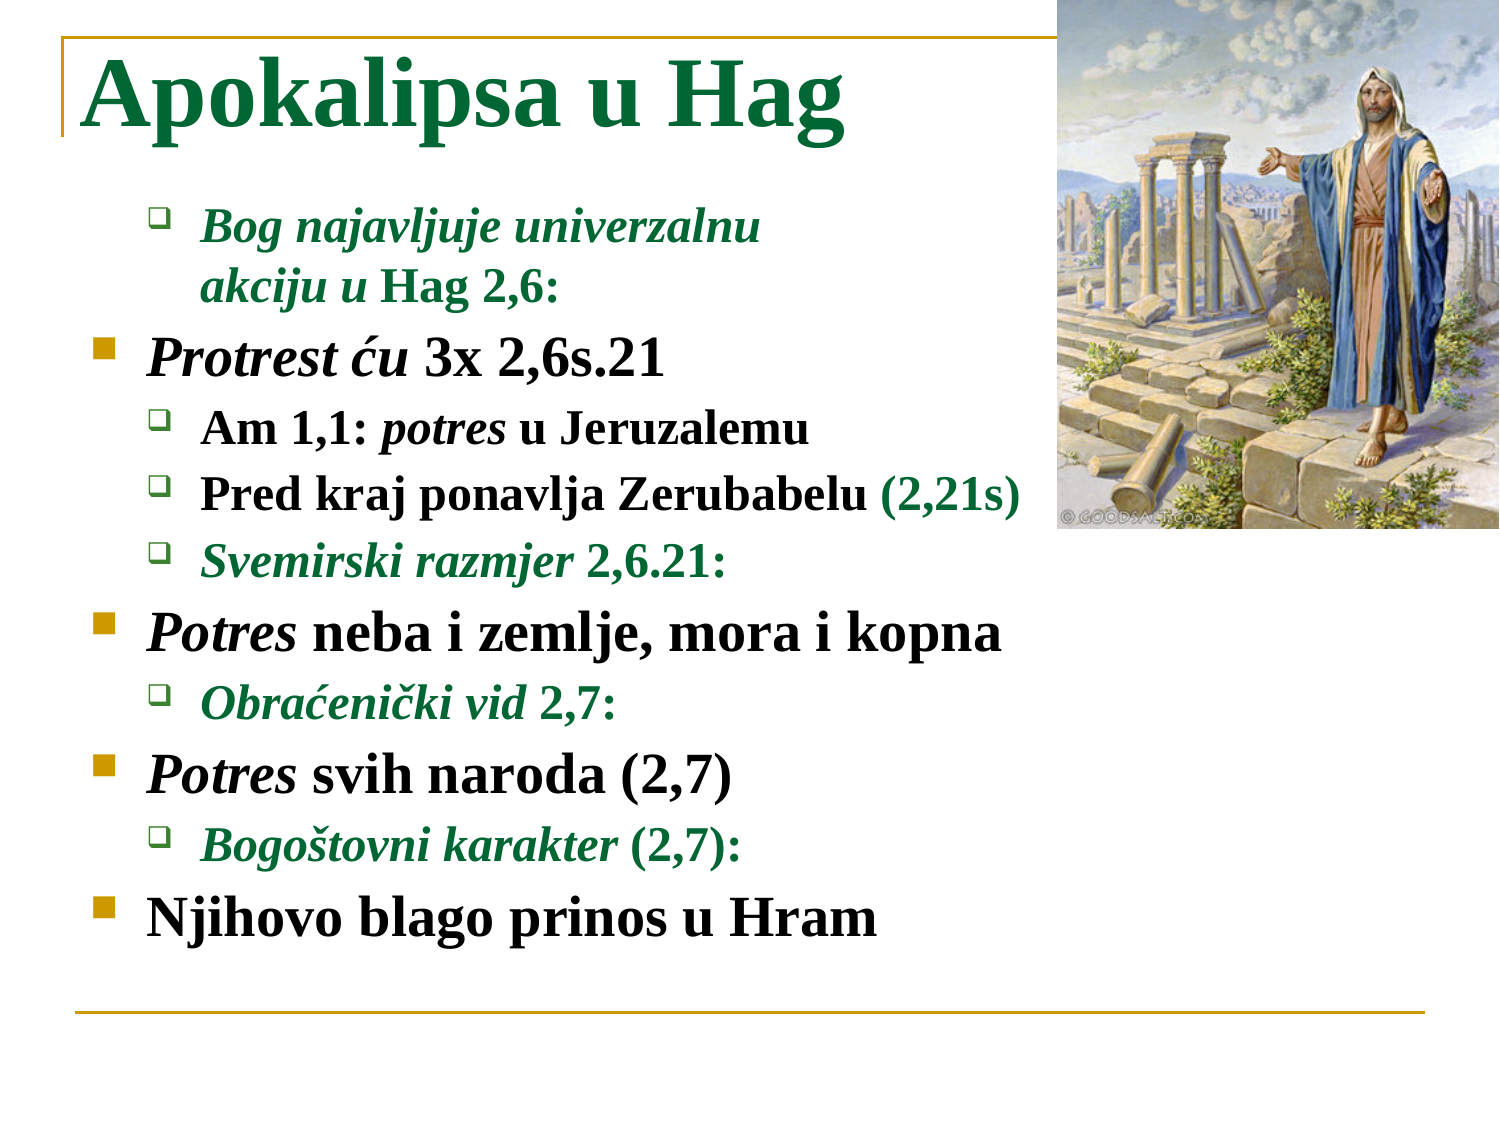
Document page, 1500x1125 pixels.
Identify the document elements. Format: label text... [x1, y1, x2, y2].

picture [1057, 0, 1499, 529]
title Apokalipsa u Hag [64, 19, 1057, 206]
list Bog najavljuje univerzalnu akciju u Hag 2,6: Protrest ću 3x 2,6s.21 Am 1,1: potres u Jeruzalemu Pred kraj ponavlja Zerubabelu (2,21s) Svemirski razmjer 2,6.21: Potres neba i zemlje, mora i kopna Obraćenički vid 2,7: Potres svih naroda (2,7) Bogoštovni karakter (2,7): Njihovo blago prinos u Hram [75, 184, 1426, 1006]
